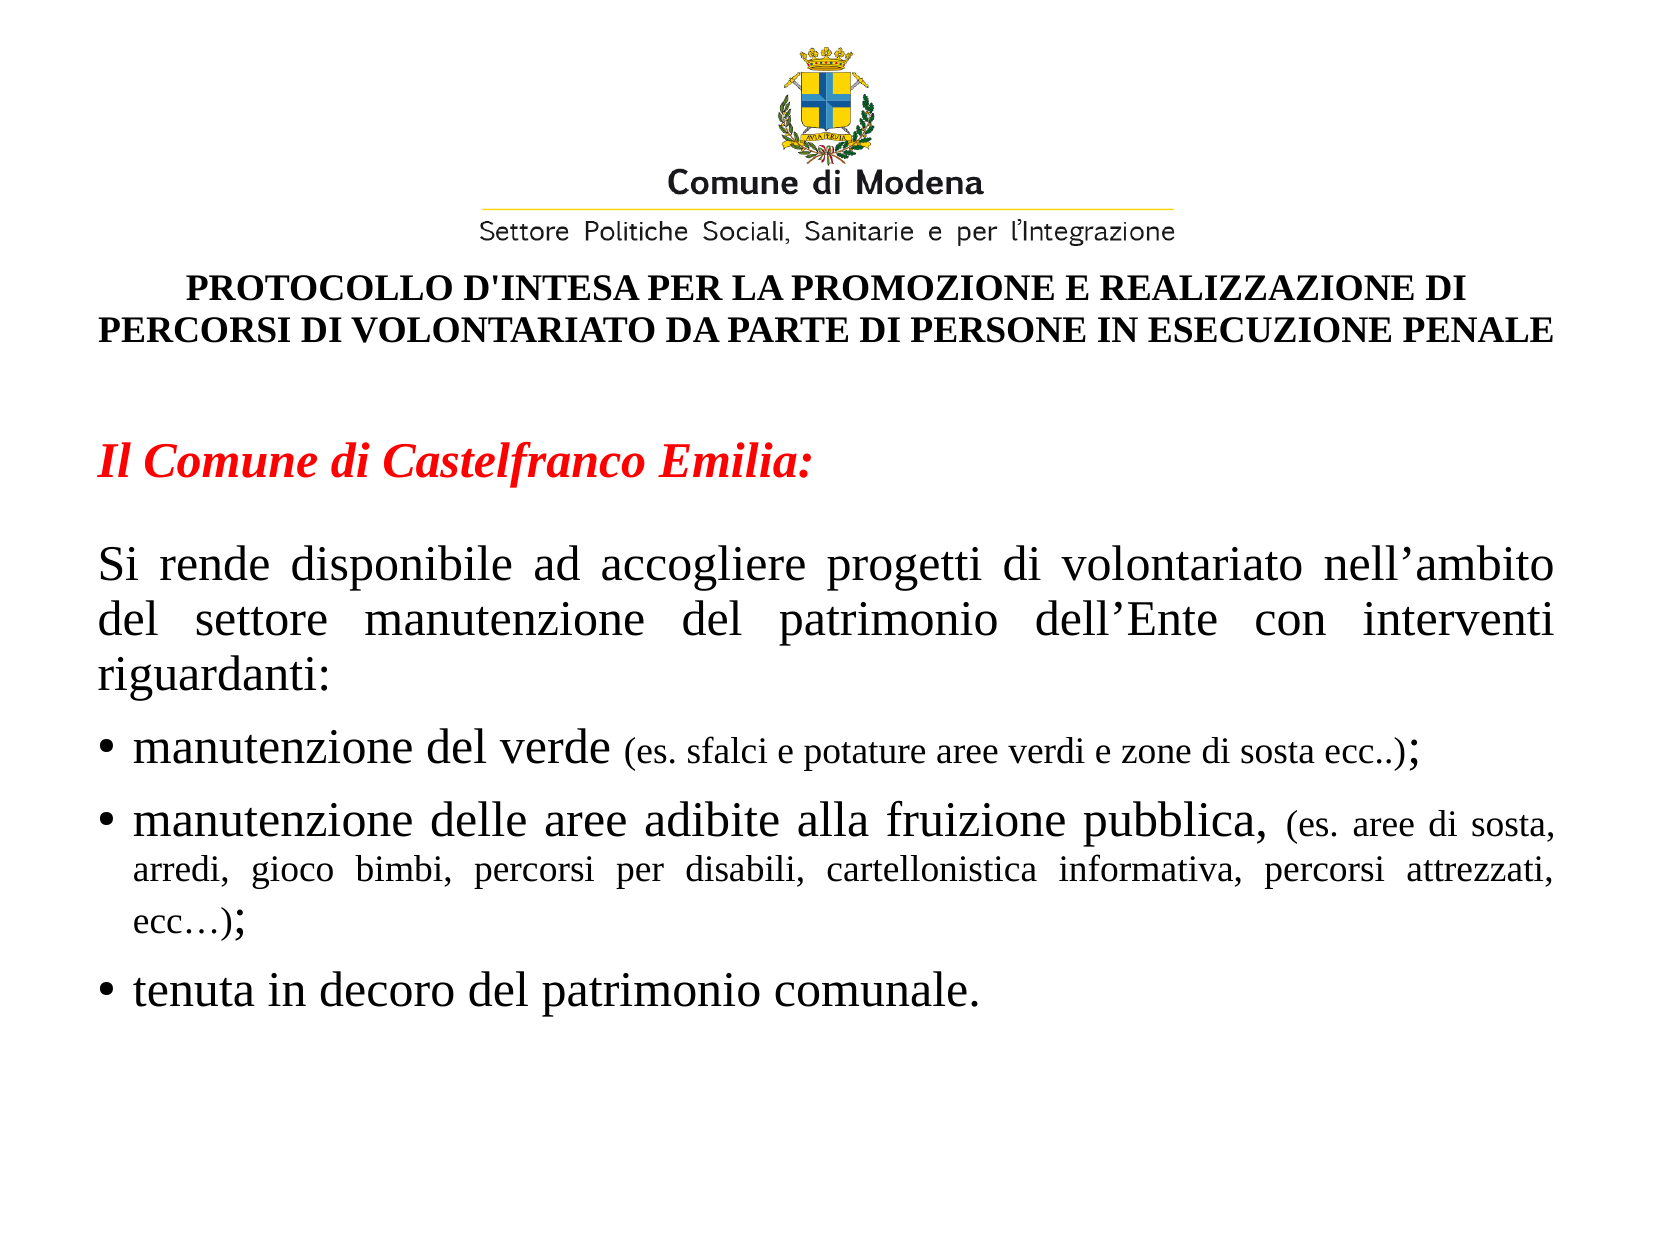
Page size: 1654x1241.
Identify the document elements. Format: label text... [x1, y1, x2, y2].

picture [478, 47, 1176, 249]
text_box PROTOCOLLO D'INTESA PER LA PROMOZIONE E REALIZZAZIONE DI PERCORSI DI VOLONTARIATO DA PARTE DI PERSONE IN ESECUZIONE PENALE [76, 259, 1577, 360]
text_box Il Comune di Castelfranco Emilia: Si rende disponibile ad accogliere progetti di volontariato nell’ambito del settore manutenzione del patrimonio dell’Ente con interventi riguardanti: manutenzione del verde (es. sfalci e potature aree verdi e zone di sosta ecc..); manutenzione delle aree adibite alla fruizione pubblica, (es. aree di sosta, arredi, gioco bimbi, percorsi per disabili, cartellonistica informativa, percorsi attrezzati, ecc…); tenuta in decoro del patrimonio comunale. [82, 425, 1571, 1034]
